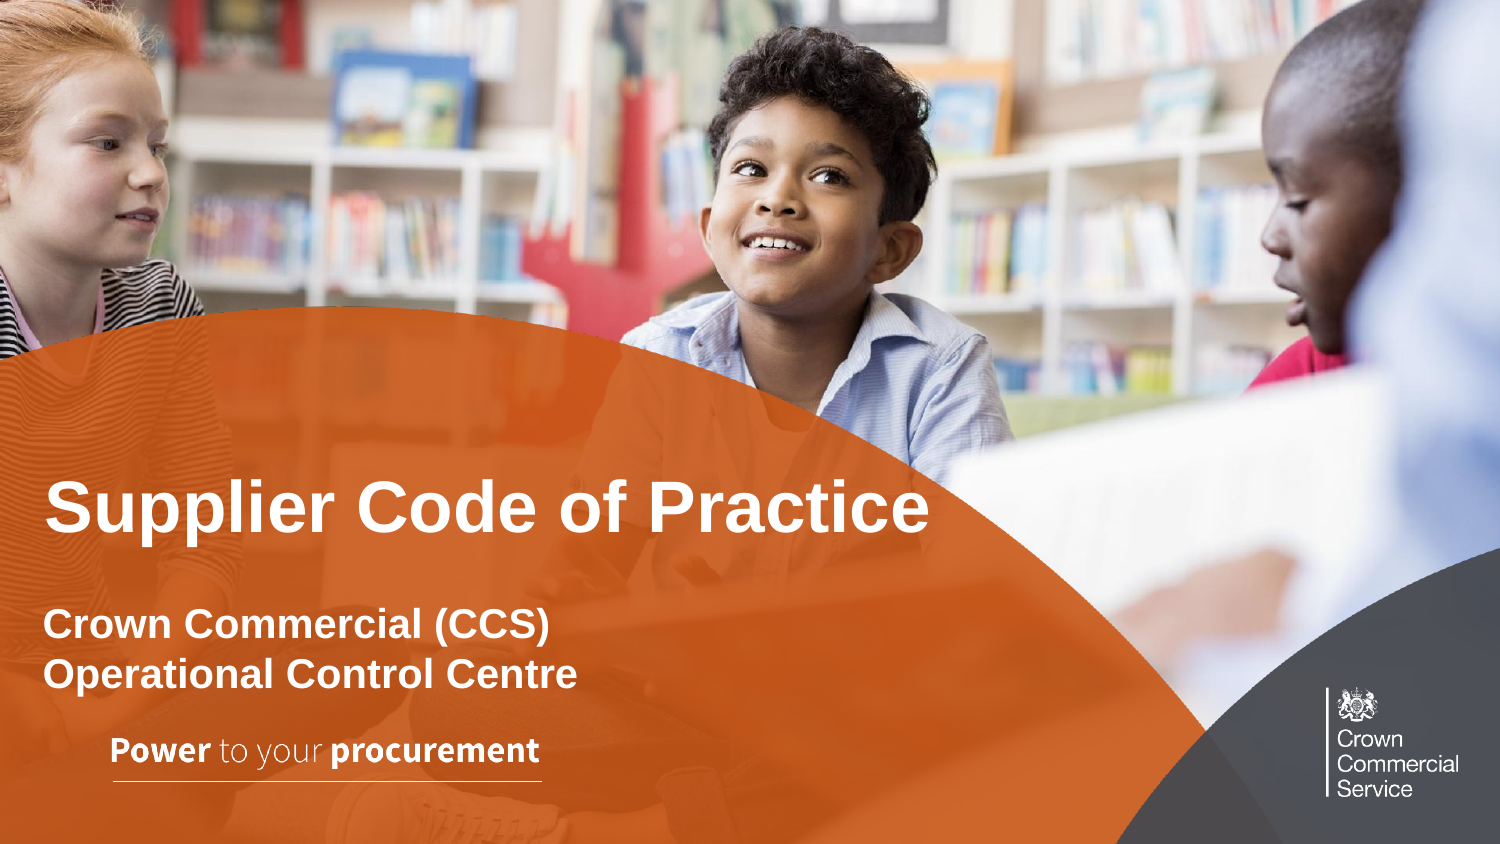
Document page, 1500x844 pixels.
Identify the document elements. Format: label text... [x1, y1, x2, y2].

picture [0, 0, 1500, 844]
title Supplier Code of Practice Crown Commercial (CCS) Operational Control Centre [42, 459, 1056, 728]
